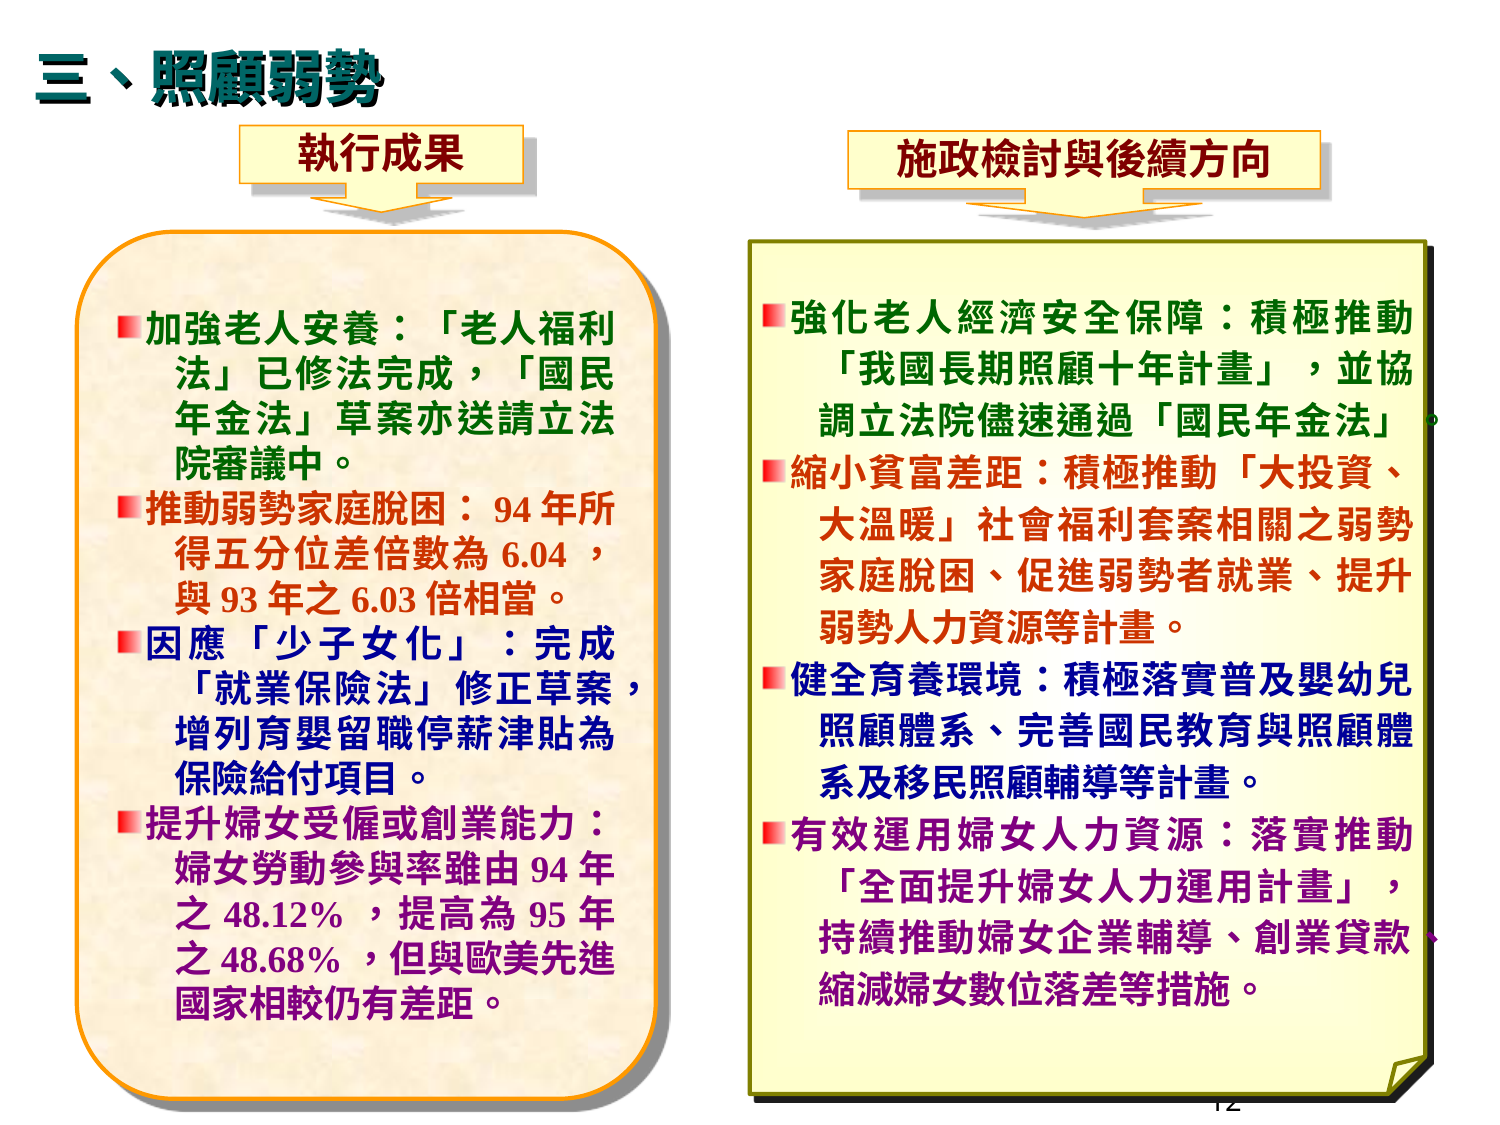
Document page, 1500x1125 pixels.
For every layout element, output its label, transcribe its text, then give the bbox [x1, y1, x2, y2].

text_box 強化老人經濟安全保障：積極推動「我國長期照顧十年計畫」，並協調立法院儘速通過「國民年金法」。 縮小貧富差距：積極推動「大投資、大溫暖」社會福利套案相關之弱勢家庭脫困、促進弱勢者就業、提升弱勢人力資源等計畫。 健全育養環境：積極落實普及嬰幼兒照顧體系、完善國民教育與照顧體系及移民照顧輔導等計畫。 有效運用婦女人力資源：落實推動「全面提升婦女人力運用計畫」，持續推動婦女企業輔導、創業貸款、縮減婦女數位落差等措施。 [749, 241, 1426, 1094]
text_box 三、照顧弱勢 [17, 33, 588, 119]
text_box 施政檢討與後續方向 [848, 130, 1321, 218]
text_box [1193, 1054, 1500, 1125]
text_box 執行成果 [239, 125, 524, 213]
text_box 加強老人安養：「老人福利法」已修法完成，「國民年金法」草案亦送請立法院審議中。 推動弱勢家庭脫困：94年所得五分位差倍數為6.04，與93年之6.03倍相當。 因應「少子女化」：完成「就業保險法」修正草案，增列育嬰留職停薪津貼為保險給付項目。 提升婦女受僱或創業能力：婦女勞動參與率雖由94年之48.12%，提高為95年之48.68%，但與歐美先進國家相較仍有差距。 [76, 231, 656, 1099]
